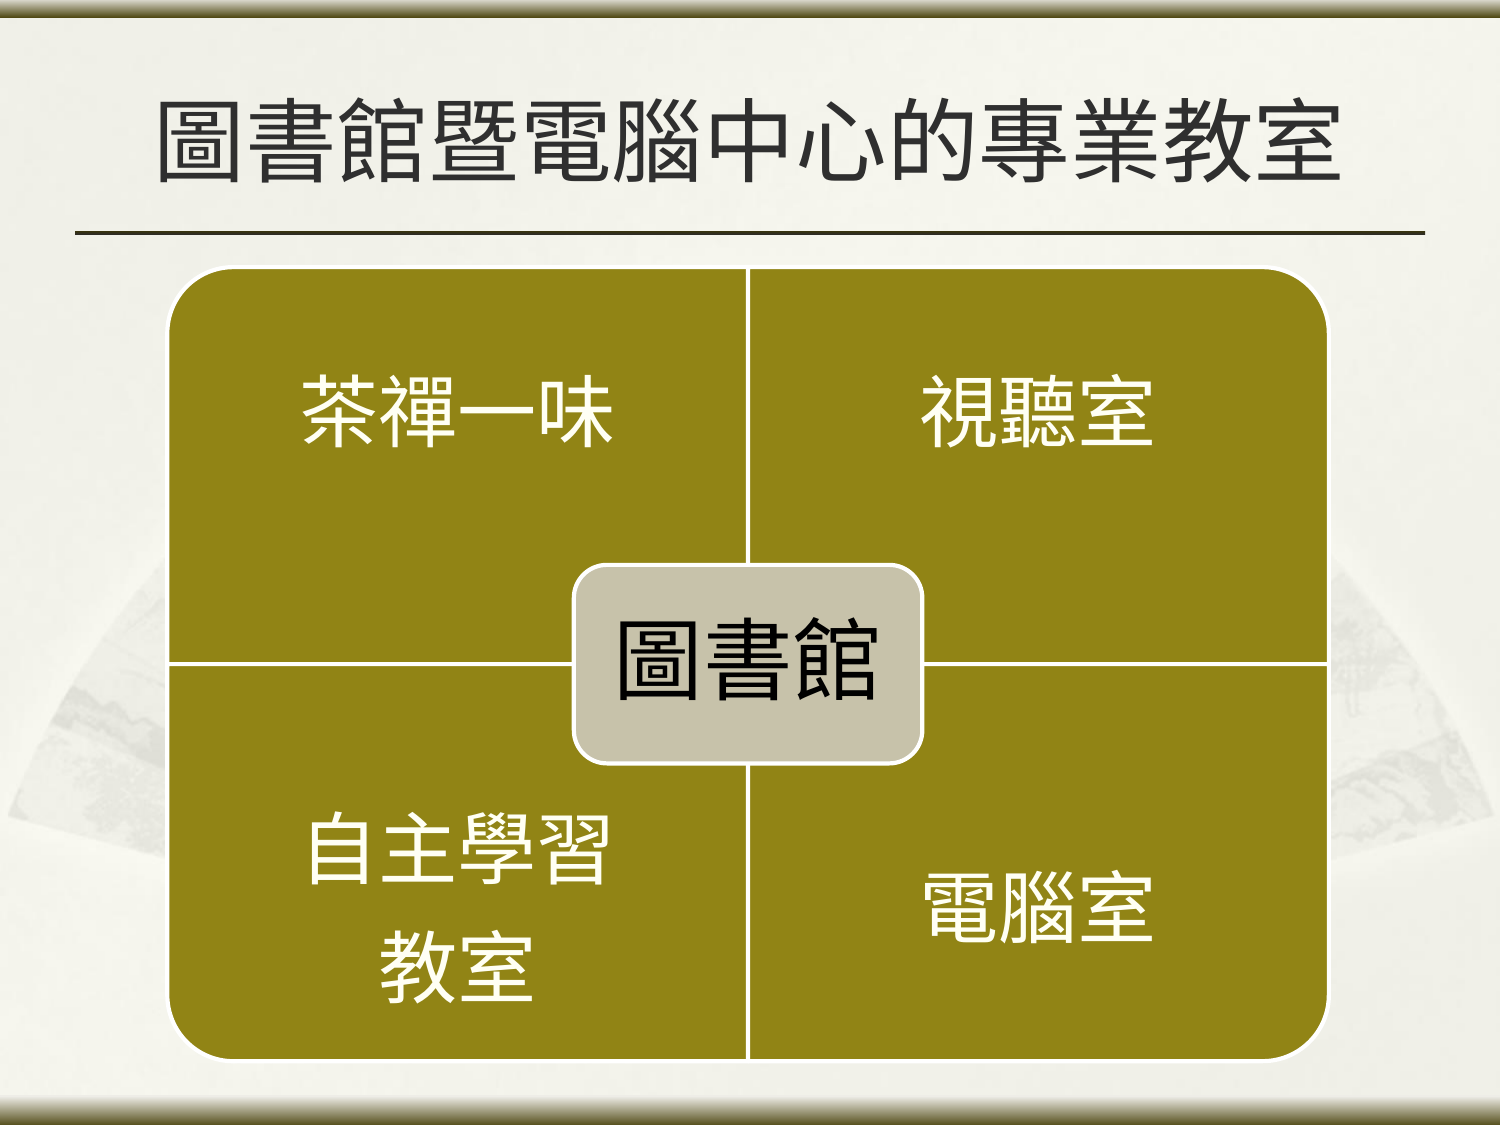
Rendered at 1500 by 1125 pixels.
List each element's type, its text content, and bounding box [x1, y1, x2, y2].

text_box 電腦室 [748, 664, 1329, 1062]
text_box 視聽室 [748, 267, 1329, 664]
text_box 茶禪一味 [167, 267, 748, 664]
text_box 自主學習 教室 [167, 664, 748, 1062]
title 圖書館暨電腦中心的專業教室 [75, 45, 1426, 233]
text_box 圖書館 [573, 564, 923, 764]
